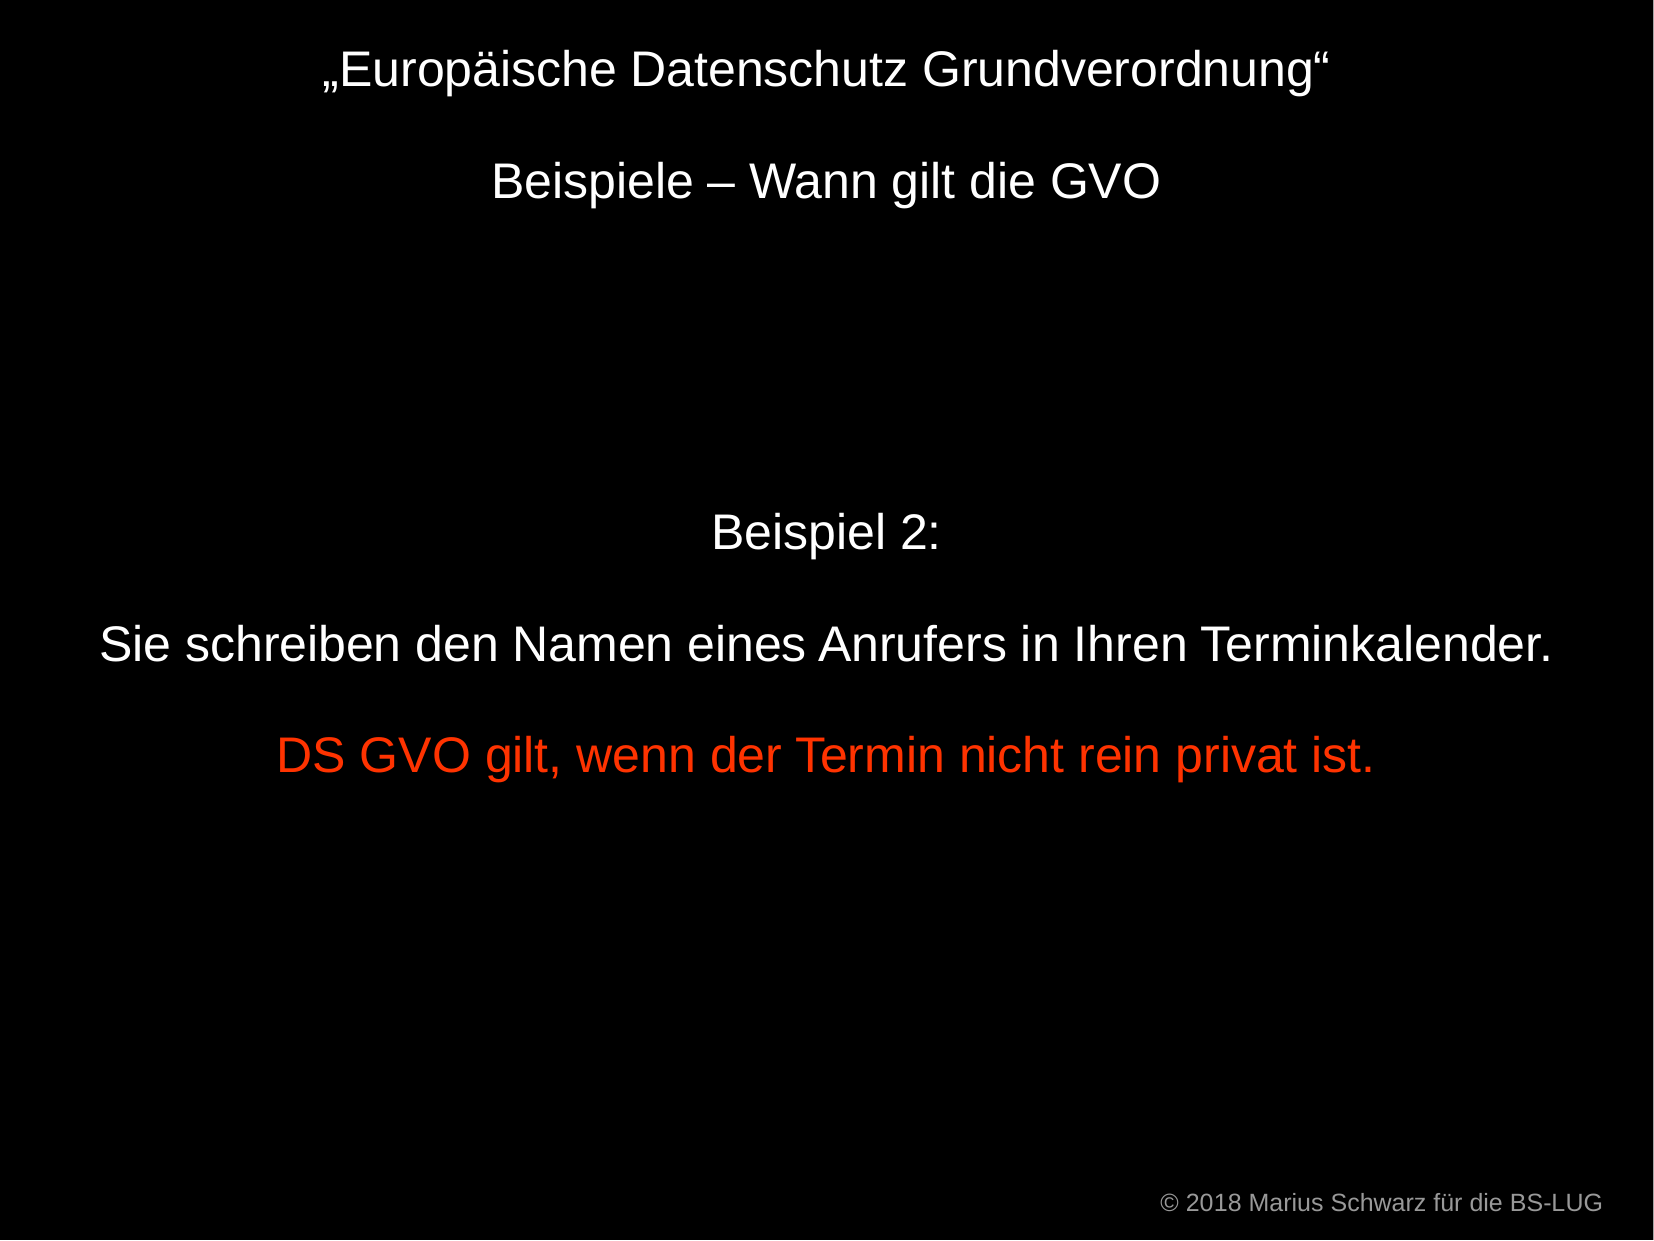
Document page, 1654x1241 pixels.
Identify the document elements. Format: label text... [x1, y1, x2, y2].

title „Europäische Datenschutz Grundverordnung“ Beispiele – Wann gilt die GVO [82, 41, 1571, 209]
text_box Beispiel 2: Sie schreiben den Namen eines Anrufers in Ihren Terminkalender. DS GVO gilt, wenn der Termin nicht rein privat ist. [82, 290, 1571, 1109]
text_box © 2018 Marius Schwarz für die BS-LUG [1145, 1181, 1630, 1224]
